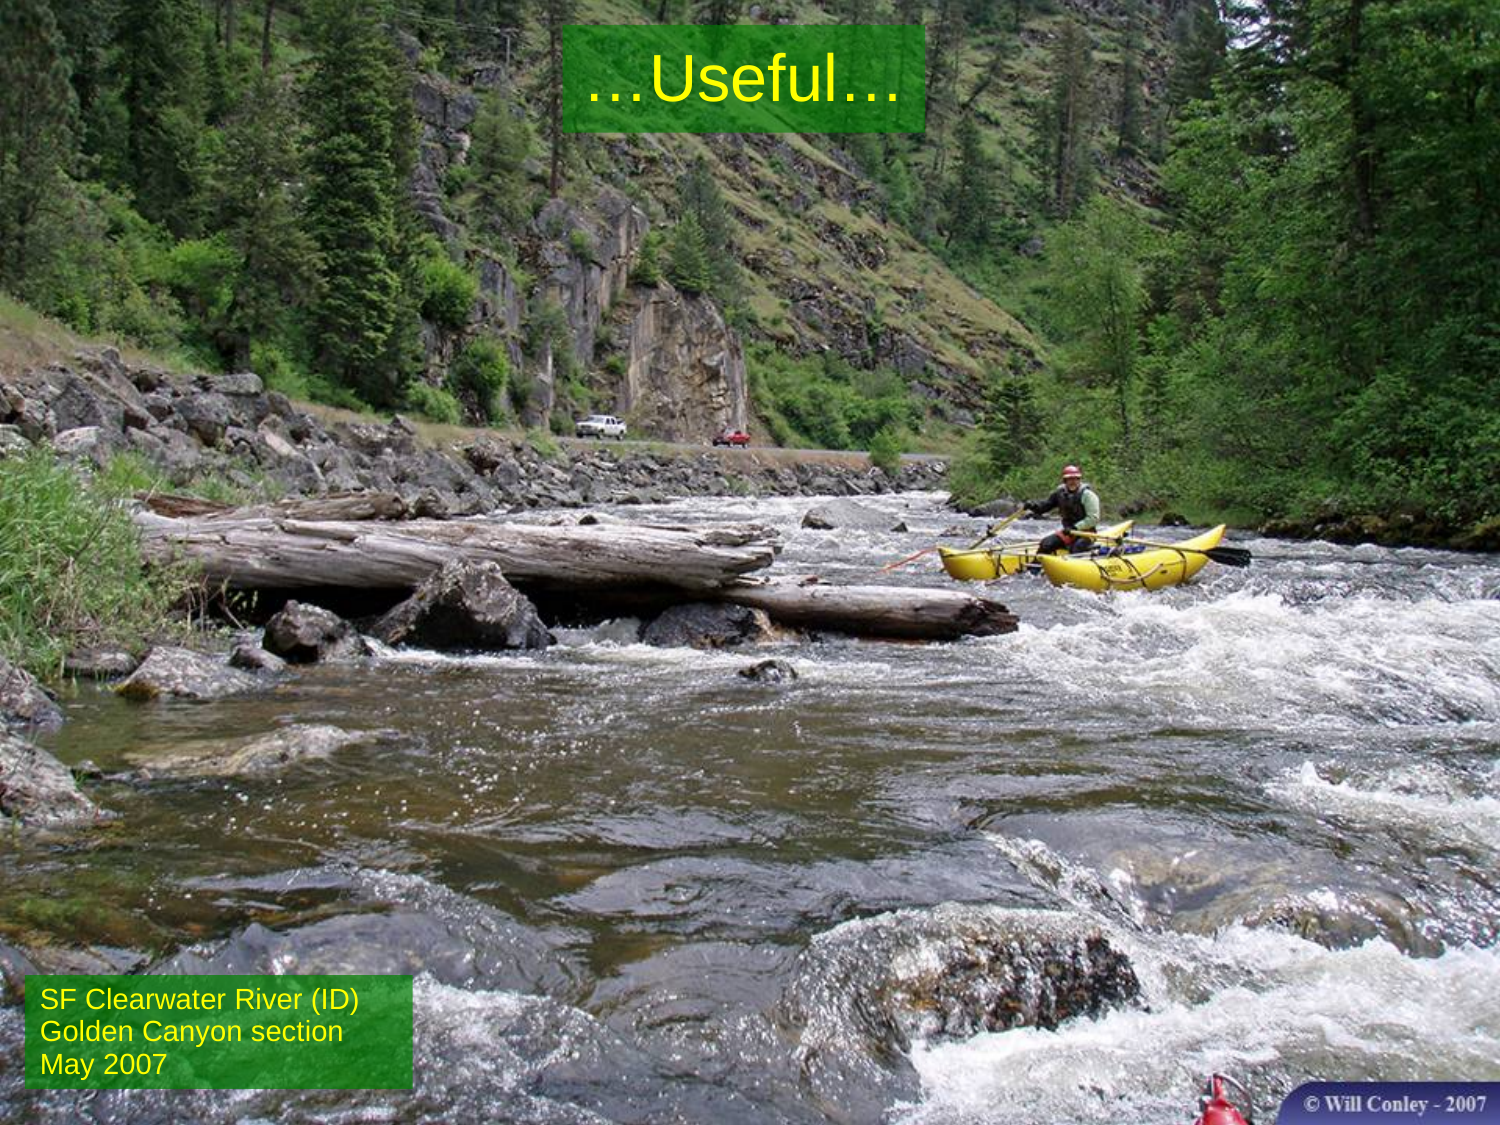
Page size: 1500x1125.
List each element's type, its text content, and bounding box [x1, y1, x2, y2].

text_box …Useful… [562, 24, 926, 133]
text_box SF Clearwater River (ID) Golden Canyon section May 2007 [24, 975, 413, 1089]
picture [0, 0, 1500, 1125]
